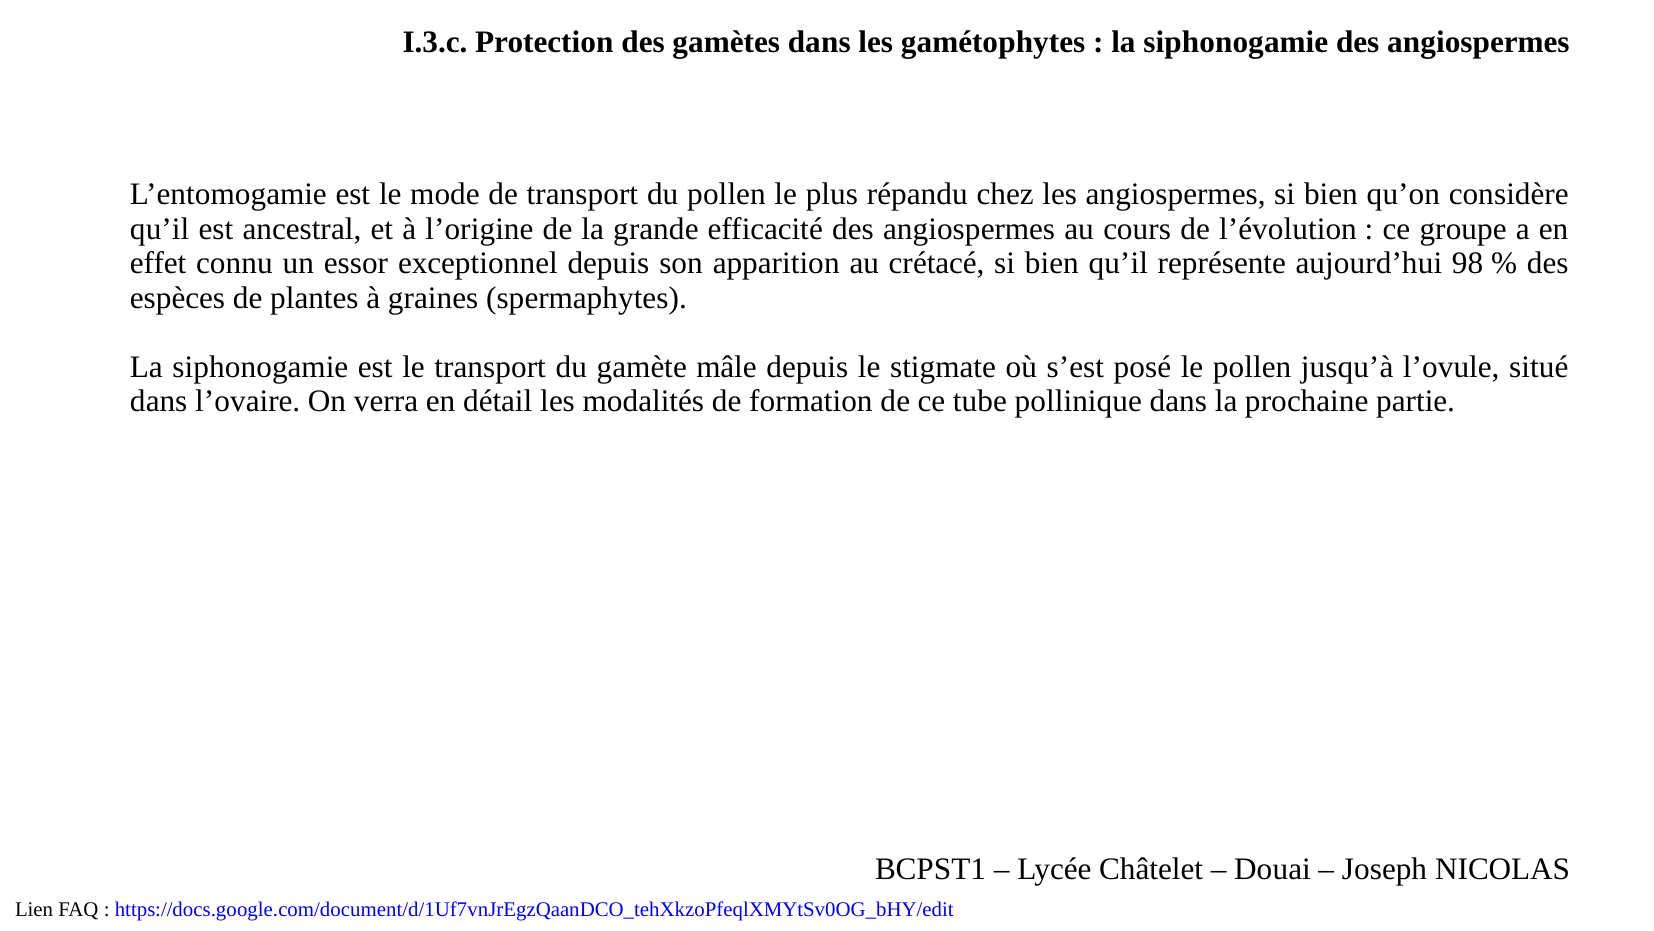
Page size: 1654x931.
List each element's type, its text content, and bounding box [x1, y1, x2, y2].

text_box Lien FAQ : https://docs.google.com/document/d/1Uf7vnJrEgzQaanDCO_tehXkzoPfeqlXMYtSv0OG_bHY/edit [0, 897, 993, 931]
text_box I.3.c. Protection des gamètes dans les gamétophytes : la siphonogamie des angiospermes [165, 5, 1572, 78]
text_box L’entomogamie est le mode de transport du pollen le plus répandu chez les angiospermes, si bien qu’on considère qu’il est ancestral, et à l’origine de la grande efficacité des angiospermes au cours de l’évolution : ce groupe a en effet connu un essor exceptionnel depuis son apparition au crétacé, si bien qu’il représente aujourd’hui 98 % des espèces de plantes à graines (spermaphytes). La siphonogamie est le transport du gamète mâle depuis le stigmate où s’est posé le pollen jusqu’à l’ovule, situé dans l’ovaire. On verra en détail les modalités de formation de ce tube pollinique dans la prochaine partie. [129, 177, 1571, 638]
text_box BCPST1 – Lycée Châtelet – Douai – Joseph NICOLAS [637, 832, 1571, 905]
